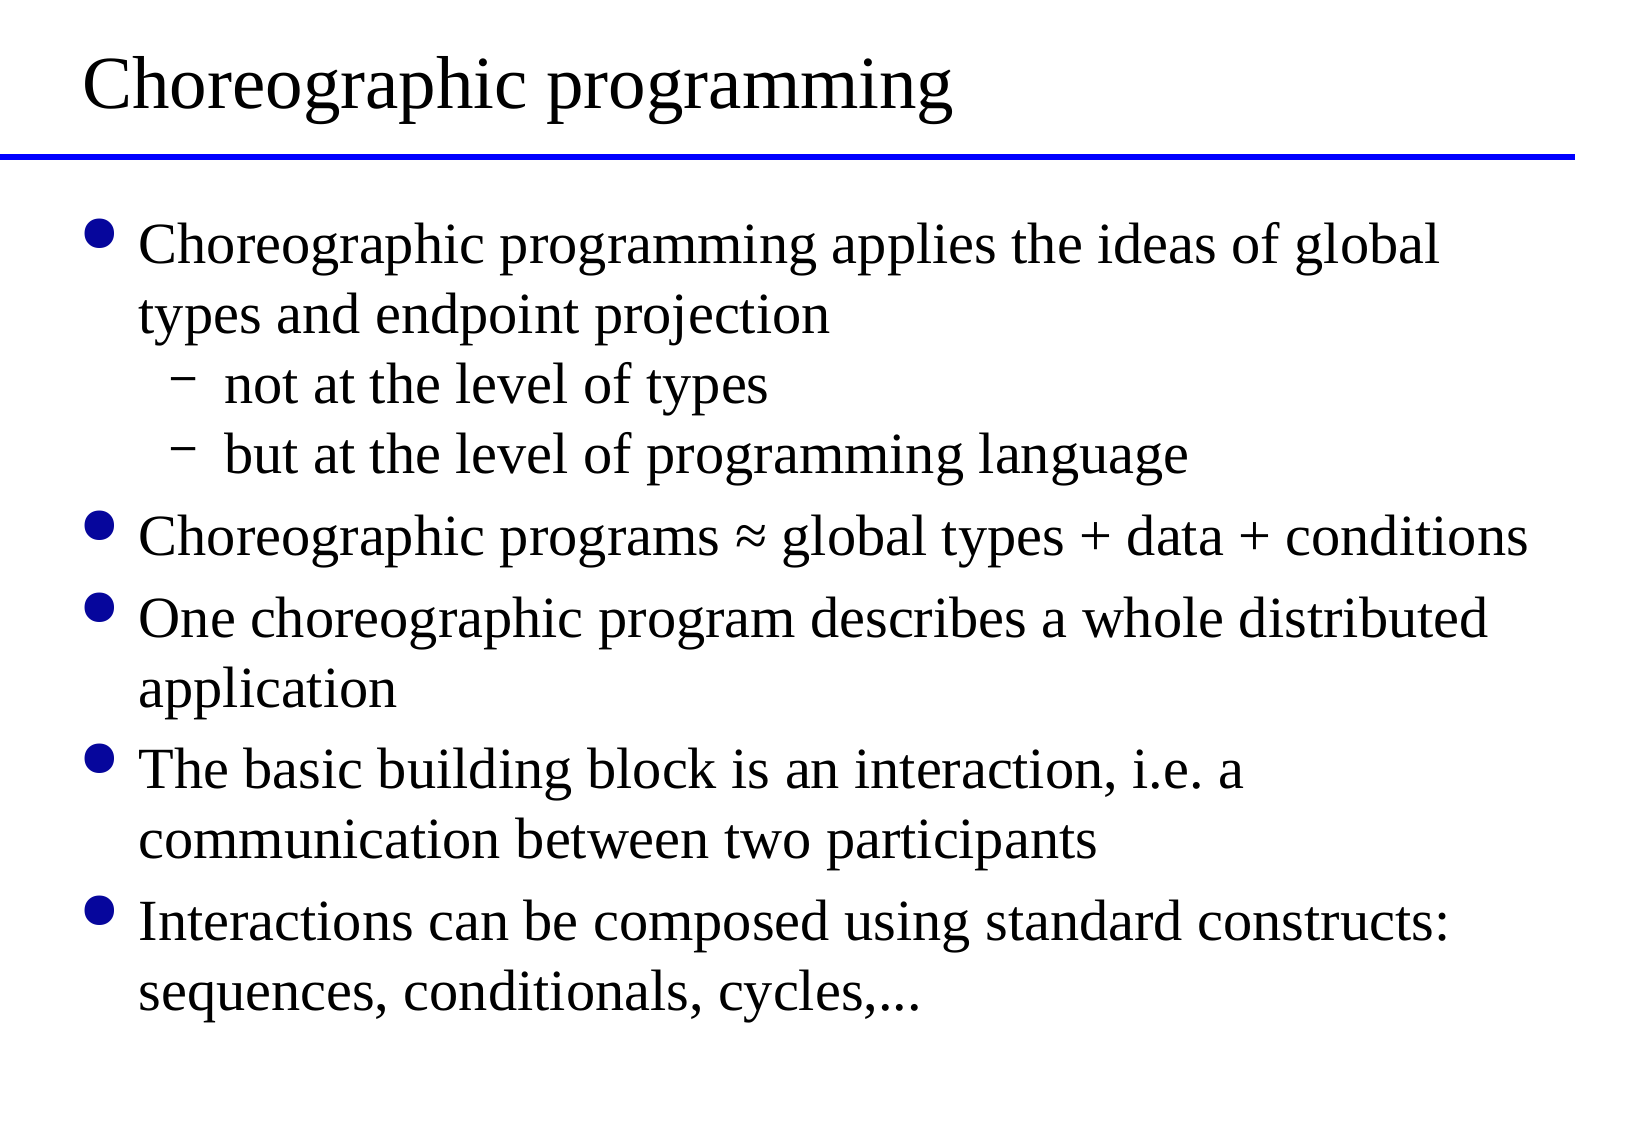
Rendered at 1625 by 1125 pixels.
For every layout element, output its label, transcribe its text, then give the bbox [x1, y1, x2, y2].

list Choreographic programming applies the ideas of global types and endpoint projection not at the level of types but at the level of programming language Choreographic programs ≈ global types + data + conditions One choreographic program describes a whole distributed application The basic building block is an interaction, i.e. a communication between two participants Interactions can be composed using standard constructs: sequences, conditionals, cycles,... [67, 198, 1546, 1061]
title Choreographic programming [67, 27, 1544, 131]
